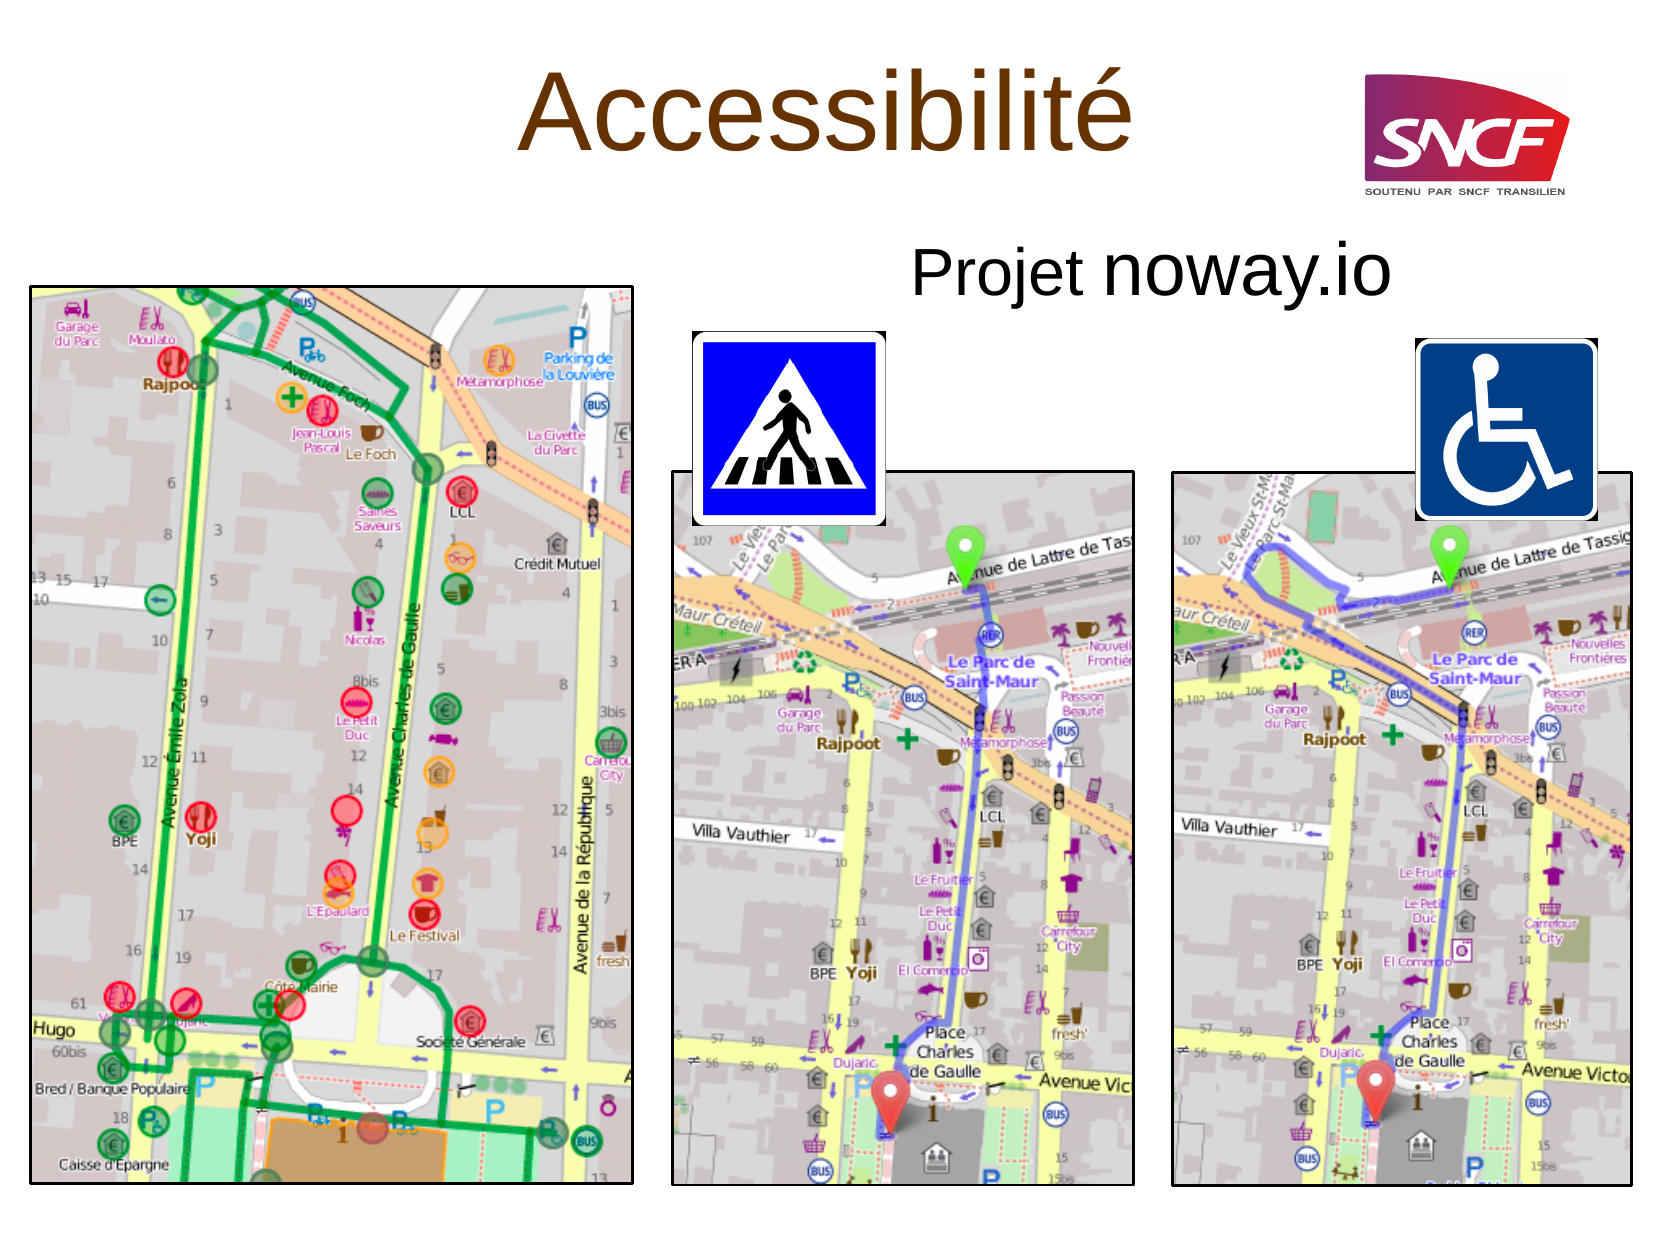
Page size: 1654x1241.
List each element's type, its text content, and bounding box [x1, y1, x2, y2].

picture [1173, 338, 1630, 1185]
picture [31, 288, 631, 1182]
title Accessibilité [82, 40, 1571, 182]
picture [1363, 182, 1571, 204]
text_box Projet noway.io [895, 219, 1459, 319]
picture [674, 331, 1133, 1184]
